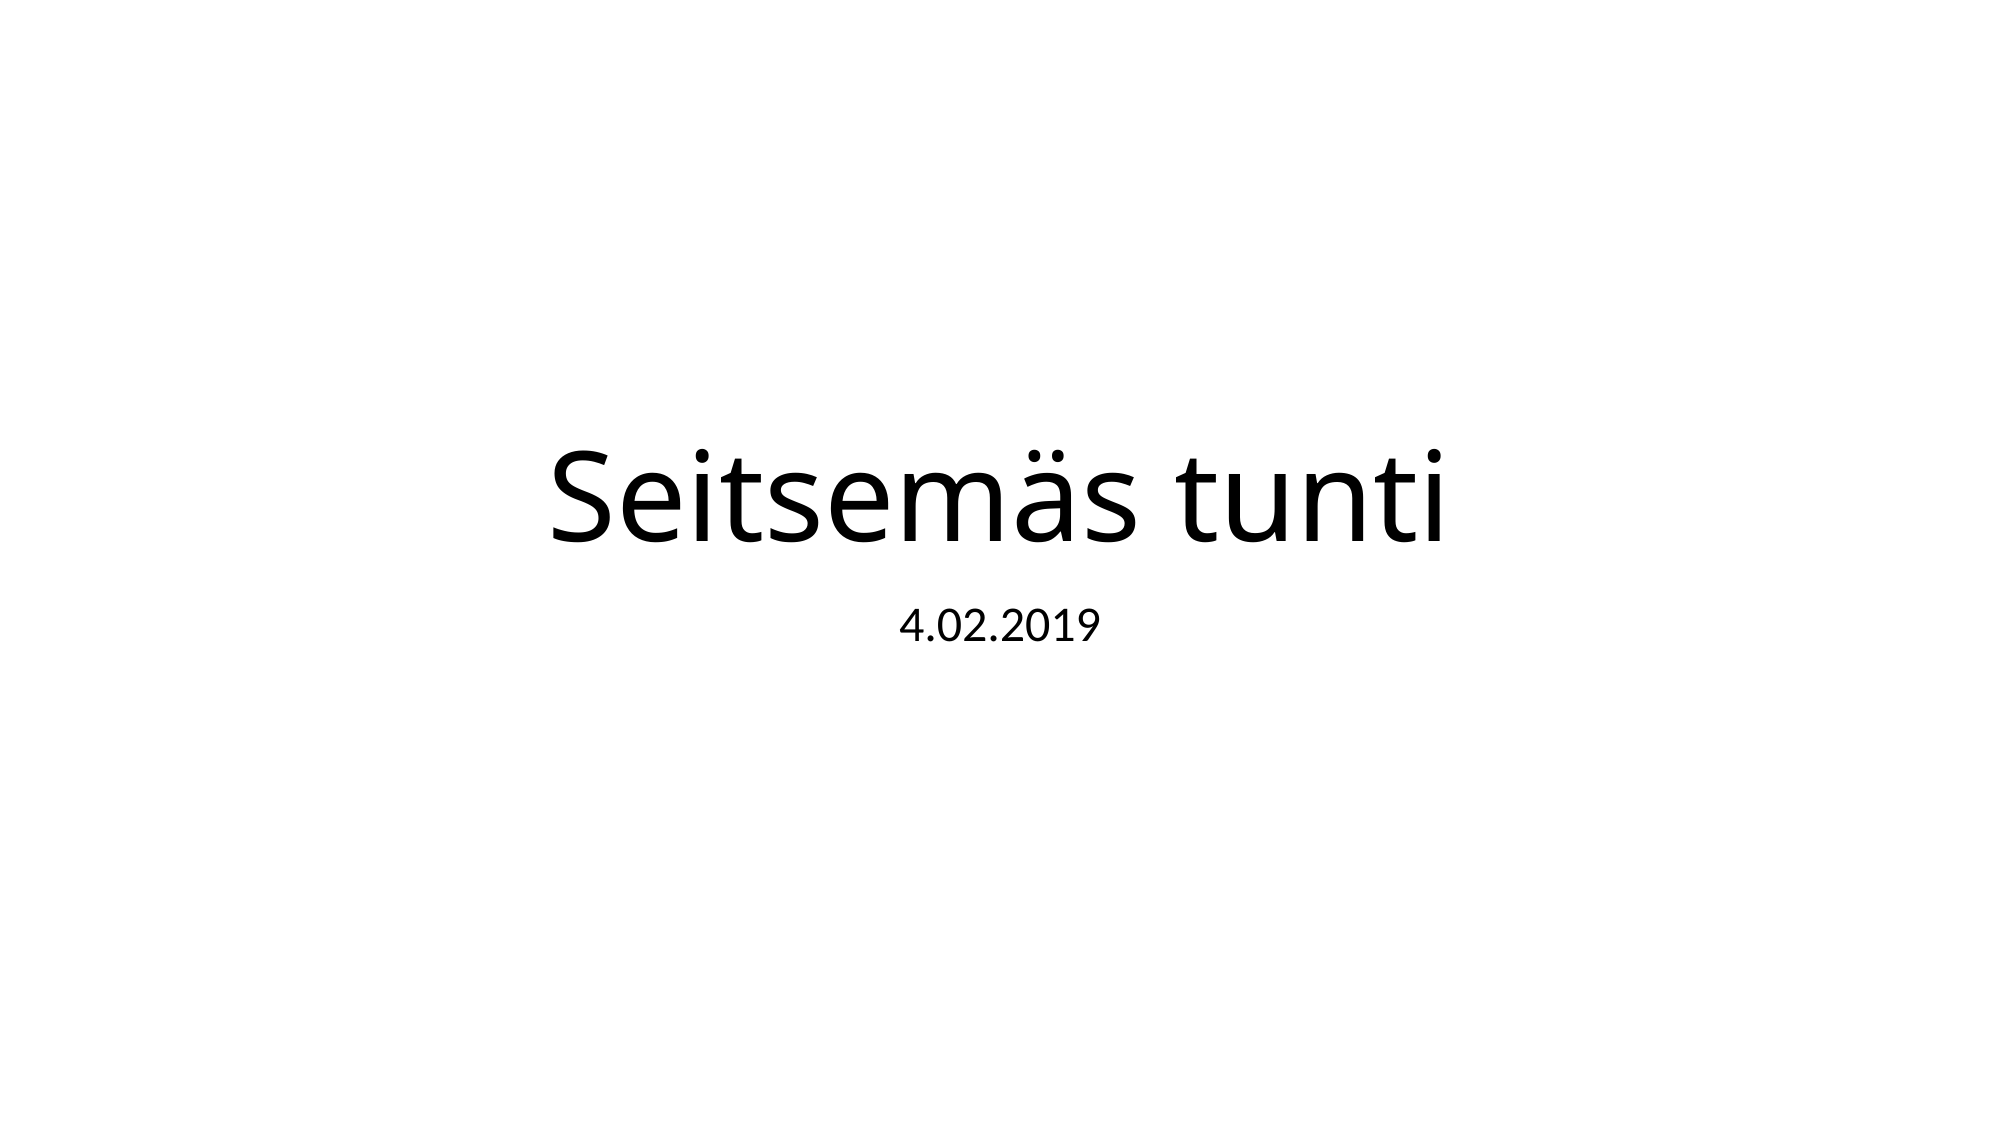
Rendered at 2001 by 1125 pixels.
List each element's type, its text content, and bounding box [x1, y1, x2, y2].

subtitle 4.02.2019 [249, 590, 1750, 863]
title Seitsemäs tunti [249, 184, 1750, 576]
